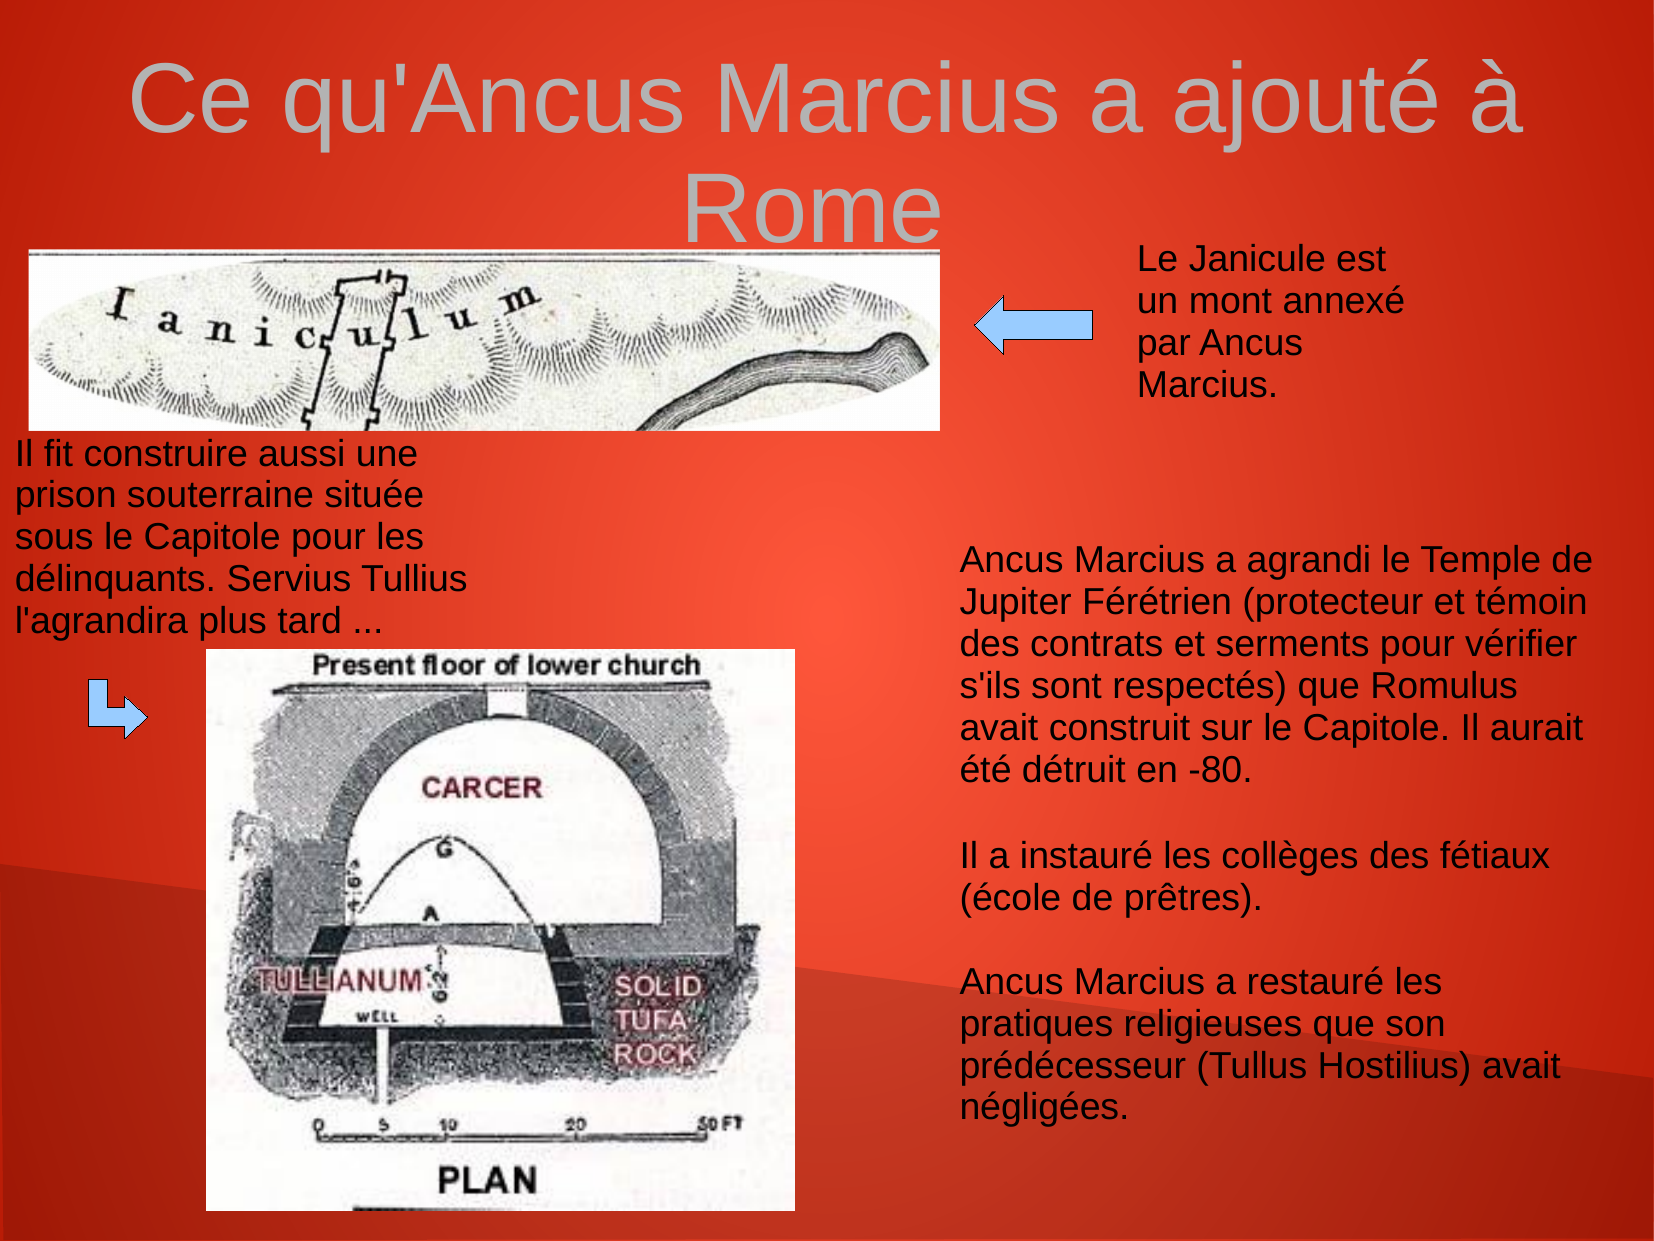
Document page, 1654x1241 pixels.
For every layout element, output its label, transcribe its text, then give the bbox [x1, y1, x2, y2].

text_box [974, 295, 1093, 355]
text_box Il fit construire aussi une prison souterraine située sous le Capitole pour les délinquants. Servius Tullius l'agrandira plus tard ... [0, 424, 502, 650]
title Ce qu'Ancus Marcius a ajouté à Rome [82, 42, 1571, 264]
picture [28, 249, 940, 431]
picture [206, 649, 795, 1211]
text_box [88, 679, 148, 739]
text_box Il a instauré les collèges des fétiaux (école de prêtres). Ancus Marcius a restauré les pratiques religieuses que son prédécesseur (Tullus Hostilius) avait négligées. [944, 826, 1595, 1153]
text_box Le Janicule est un mont annexé par Ancus Marcius. [1122, 230, 1447, 414]
text_box Ancus Marcius a agrandi le Temple de Jupiter Férétrien (protecteur et témoin des contrats et serments pour vérifier s'ils sont respectés) que Romulus avait construit sur le Capitole. Il aurait été détruit en -80. [944, 531, 1620, 890]
